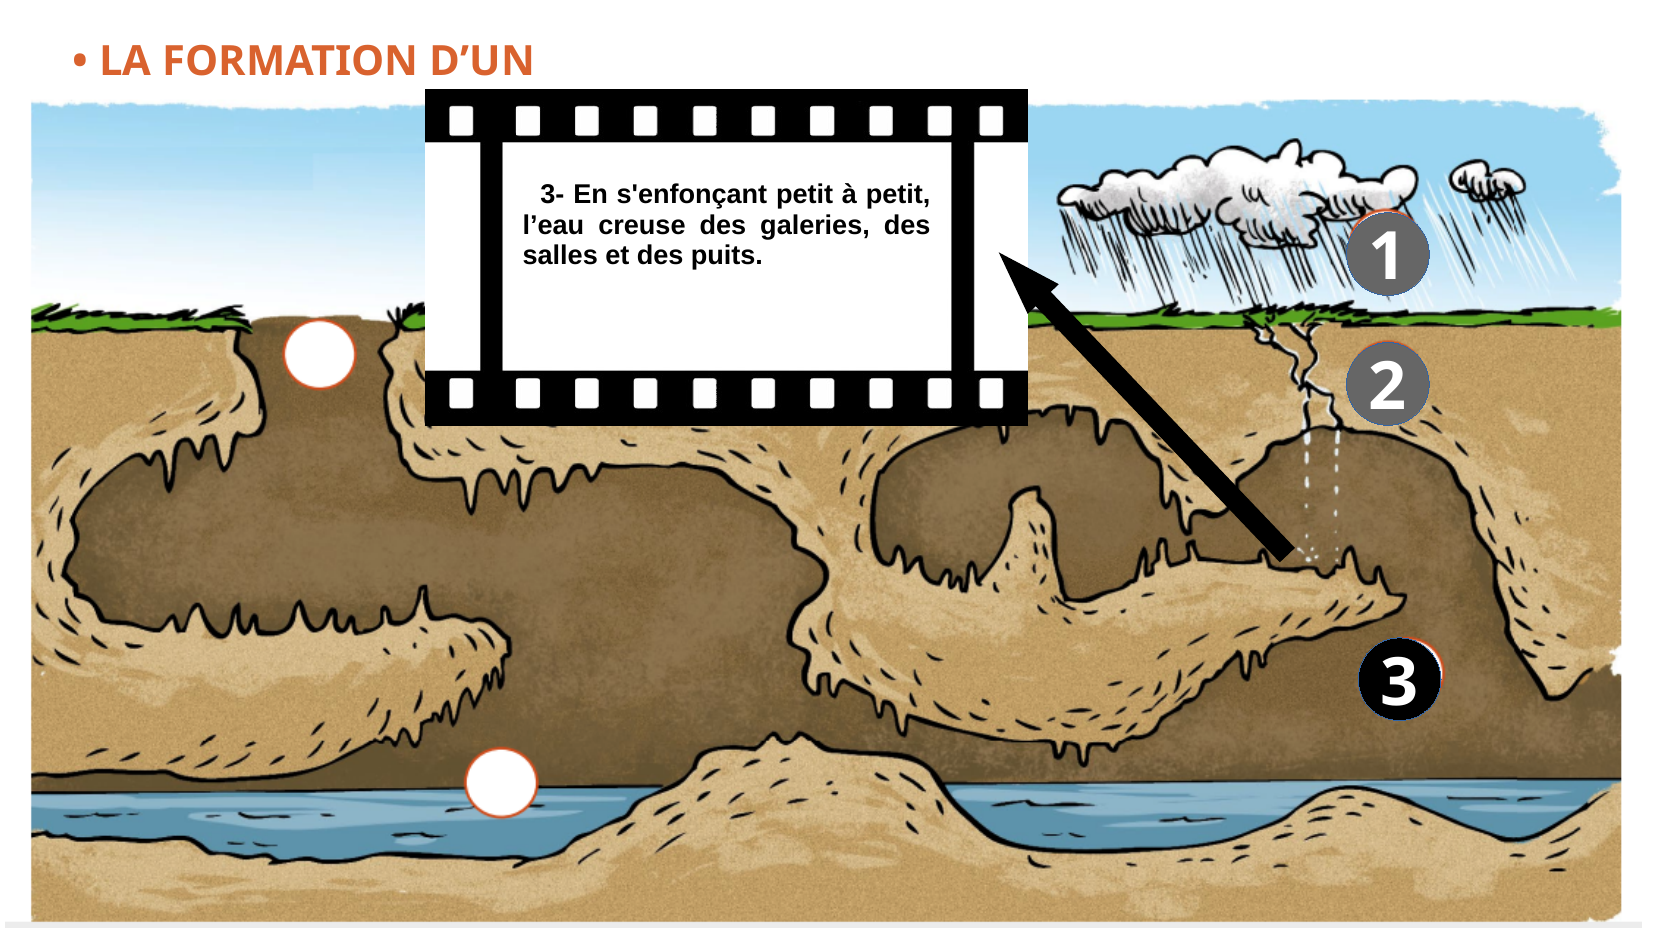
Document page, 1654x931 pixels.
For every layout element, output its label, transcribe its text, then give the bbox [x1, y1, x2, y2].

text_box 3 [1358, 637, 1442, 721]
text_box • LA FORMATION D’UN GOUFFRE [47, 23, 686, 86]
text_box 3- En s'enfonçant petit à petit, l’eau creuse des galeries, des salles et des puits. [507, 141, 945, 352]
picture [5, 89, 1642, 928]
text_box 1 [1346, 212, 1430, 296]
text_box 2 [1346, 342, 1430, 426]
